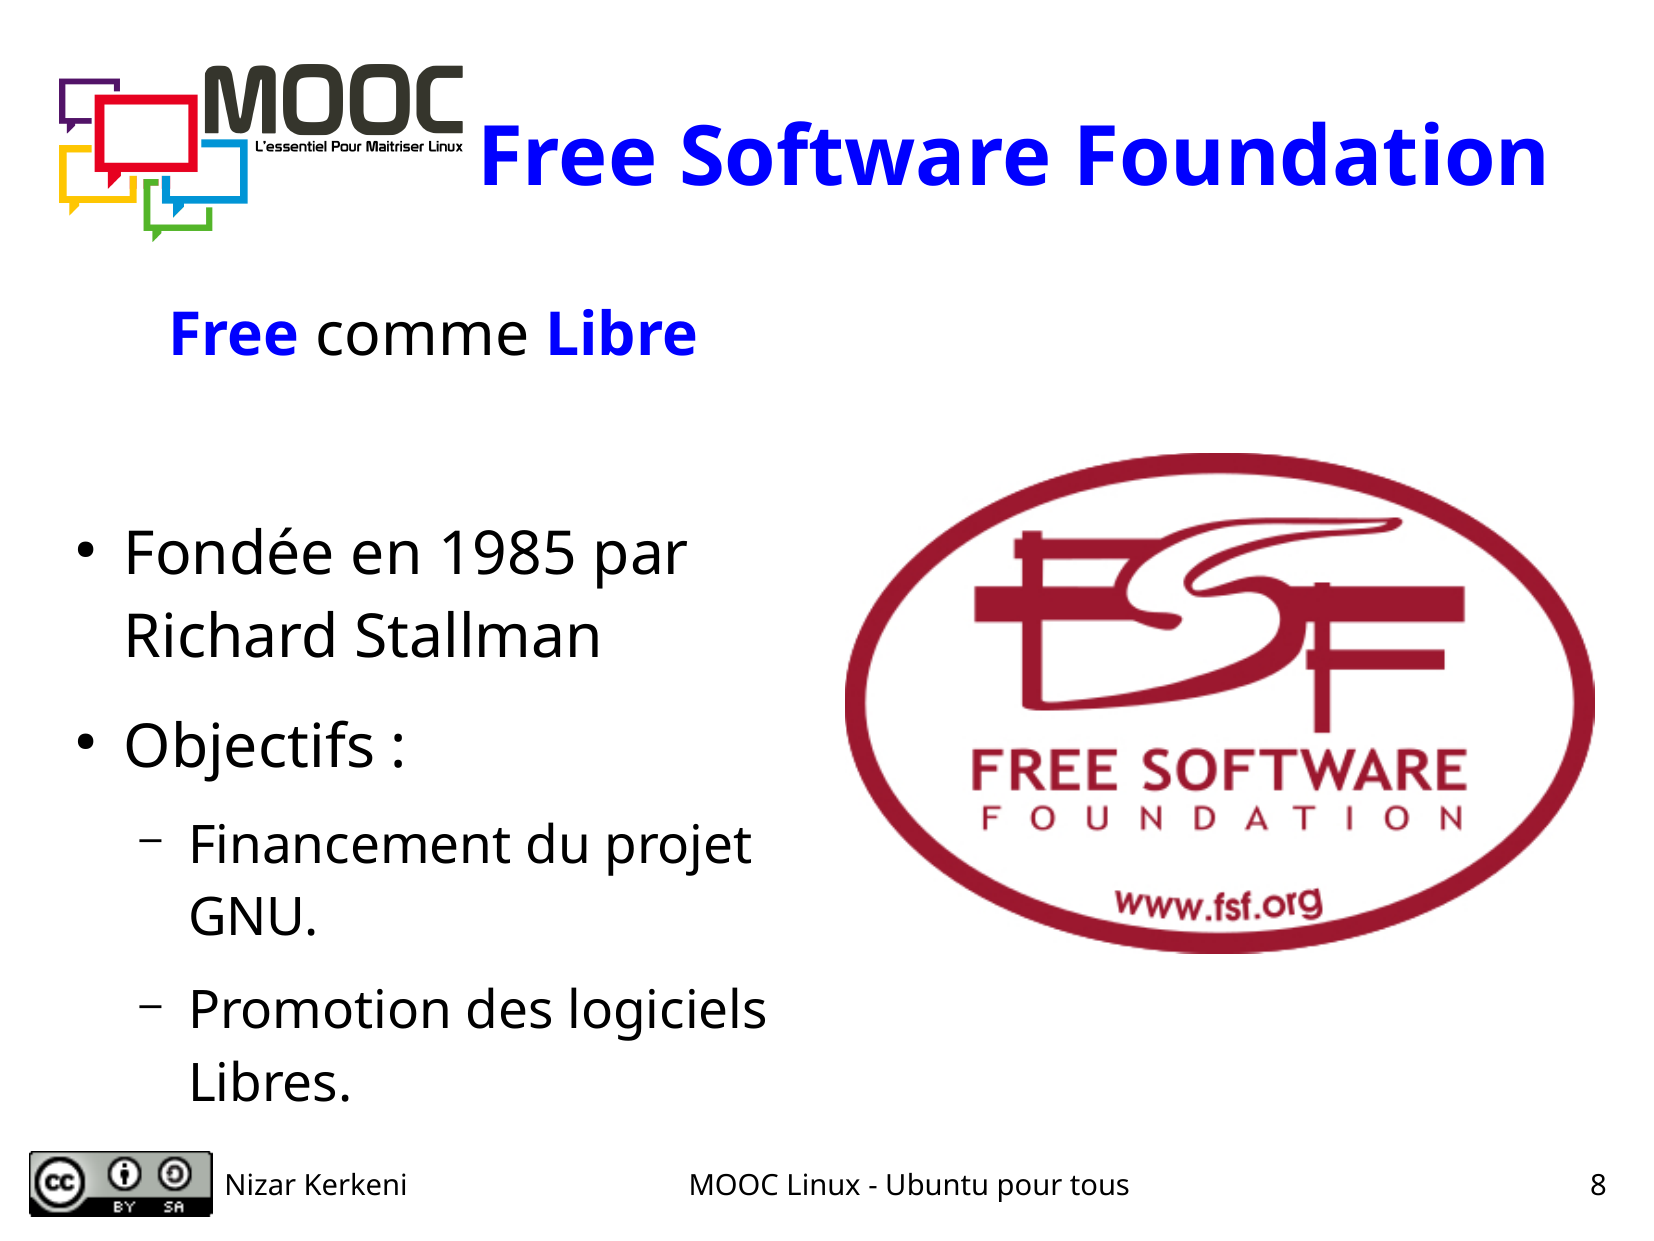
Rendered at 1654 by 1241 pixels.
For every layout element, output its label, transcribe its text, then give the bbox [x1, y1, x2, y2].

picture [59, 64, 460, 242]
list Free comme Libre Fondée en 1985 par Richard Stallman Objectifs : Financement du projet GNU. Promotion des logiciels Libres. [59, 290, 809, 1117]
picture [29, 1151, 213, 1217]
title Free Software Foundation [460, 49, 1568, 257]
picture [845, 453, 1595, 954]
